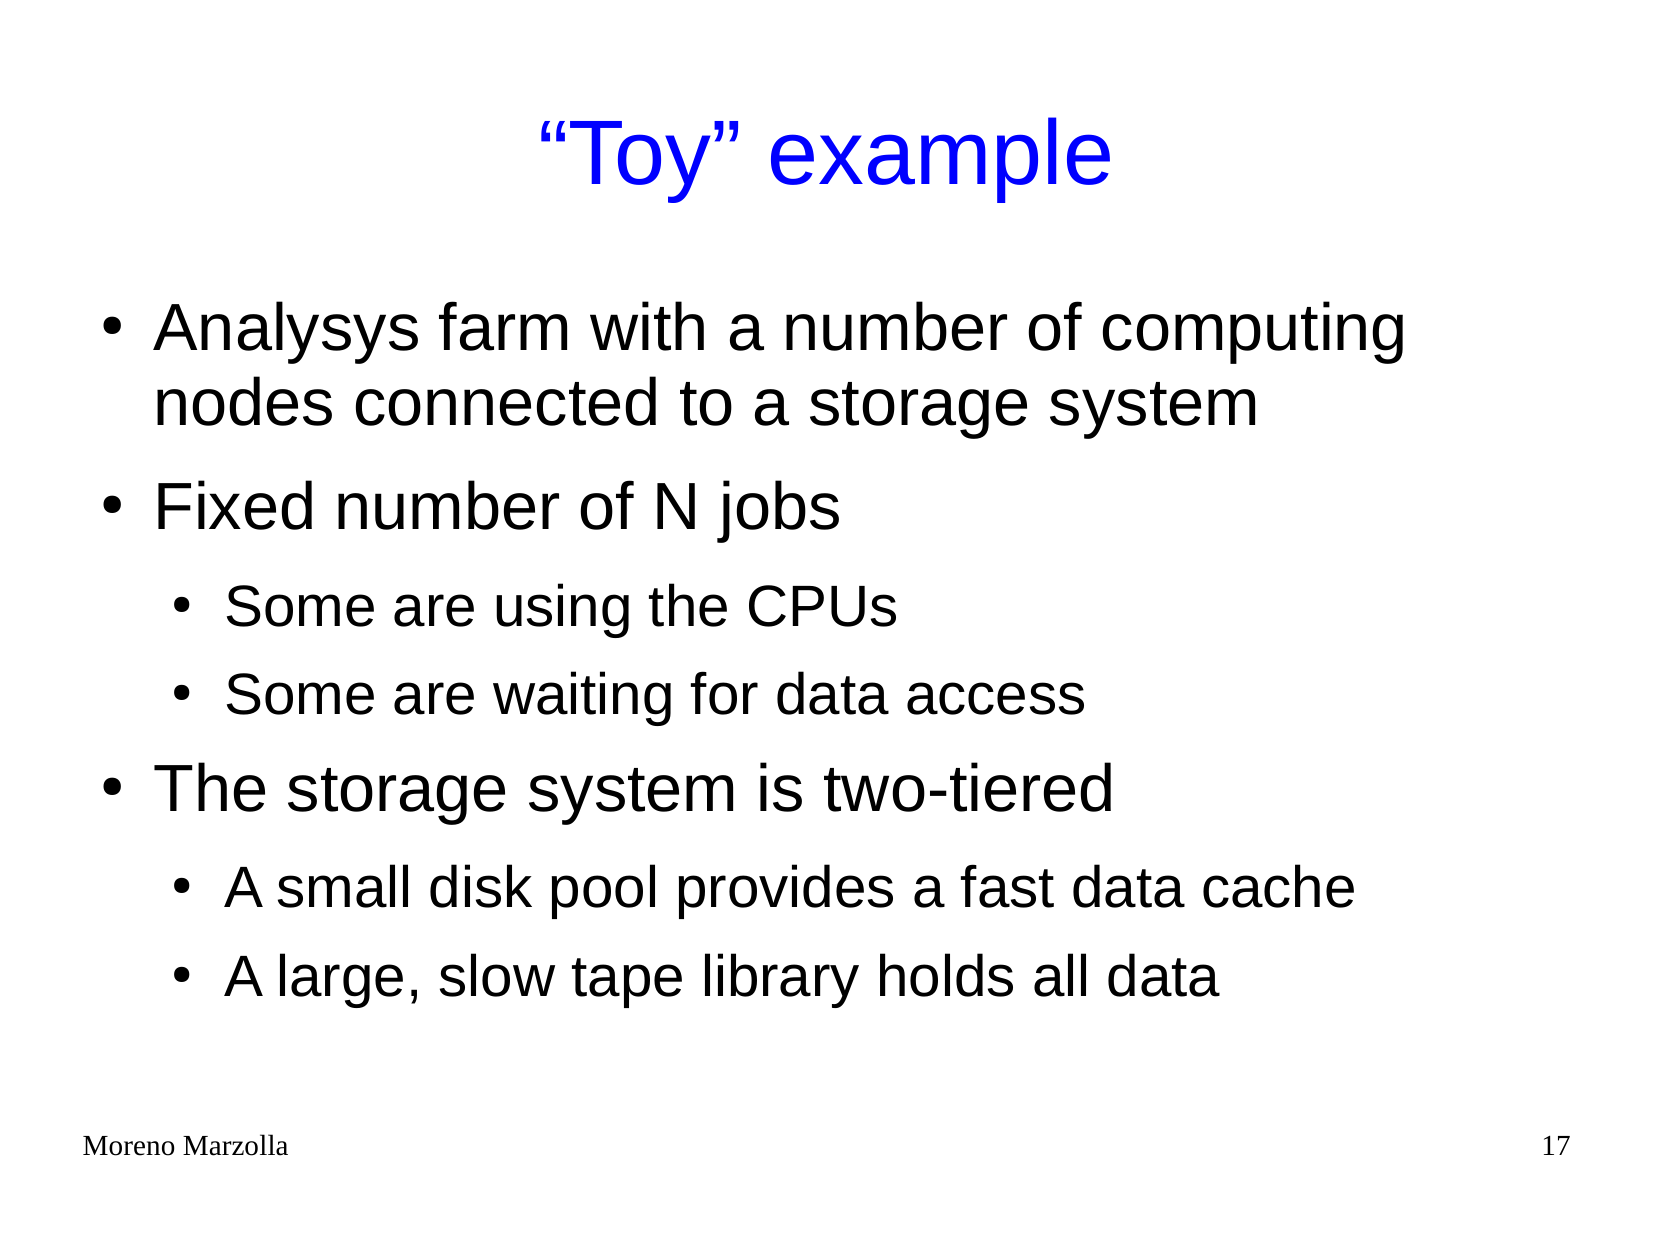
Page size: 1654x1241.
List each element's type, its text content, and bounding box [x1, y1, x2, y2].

title “Toy” example [82, 56, 1571, 250]
list Analysys farm with a number of computing nodes connected to a storage system Fixed number of N jobs Some are using the CPUs Some are waiting for data access The storage system is two-tiered A small disk pool provides a fast data cache A large, slow tape library holds all data [82, 290, 1571, 1094]
